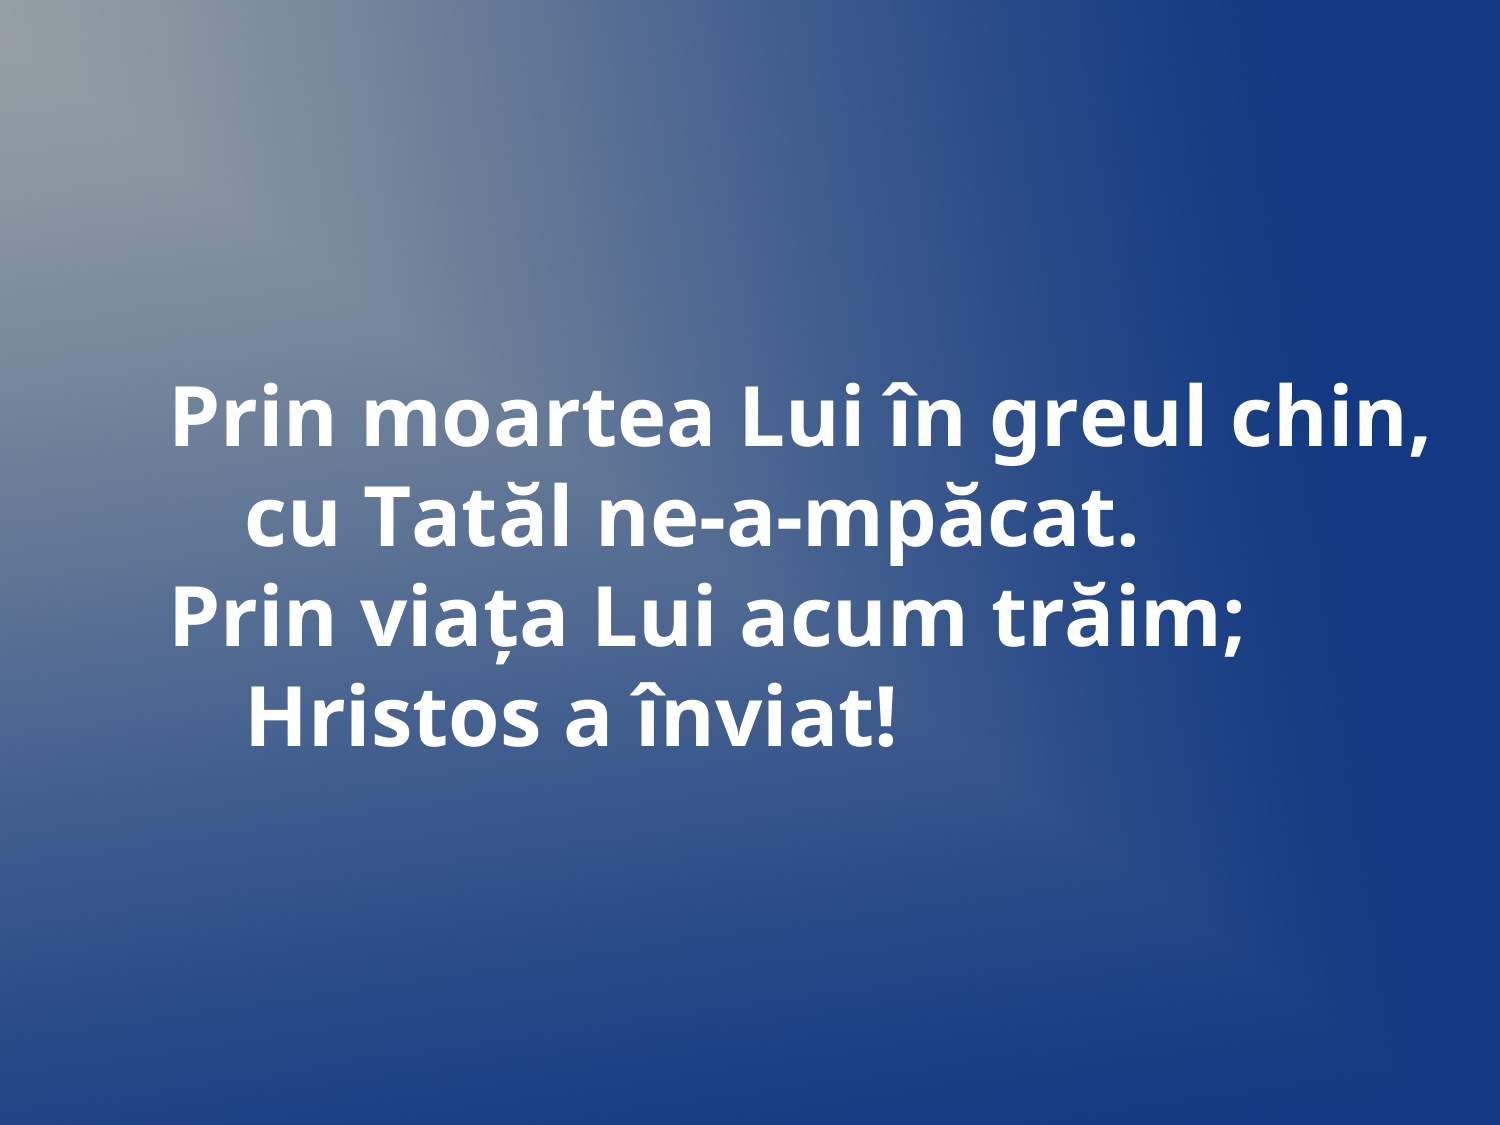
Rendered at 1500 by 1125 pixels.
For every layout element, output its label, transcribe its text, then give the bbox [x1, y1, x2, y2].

text_box Prin moartea Lui în greul chin, cu Tatăl ne-a-mpăcat. Prin viaţa Lui acum trăim; Hristos a înviat! [153, 355, 1449, 771]
picture [0, 0, 1500, 1125]
